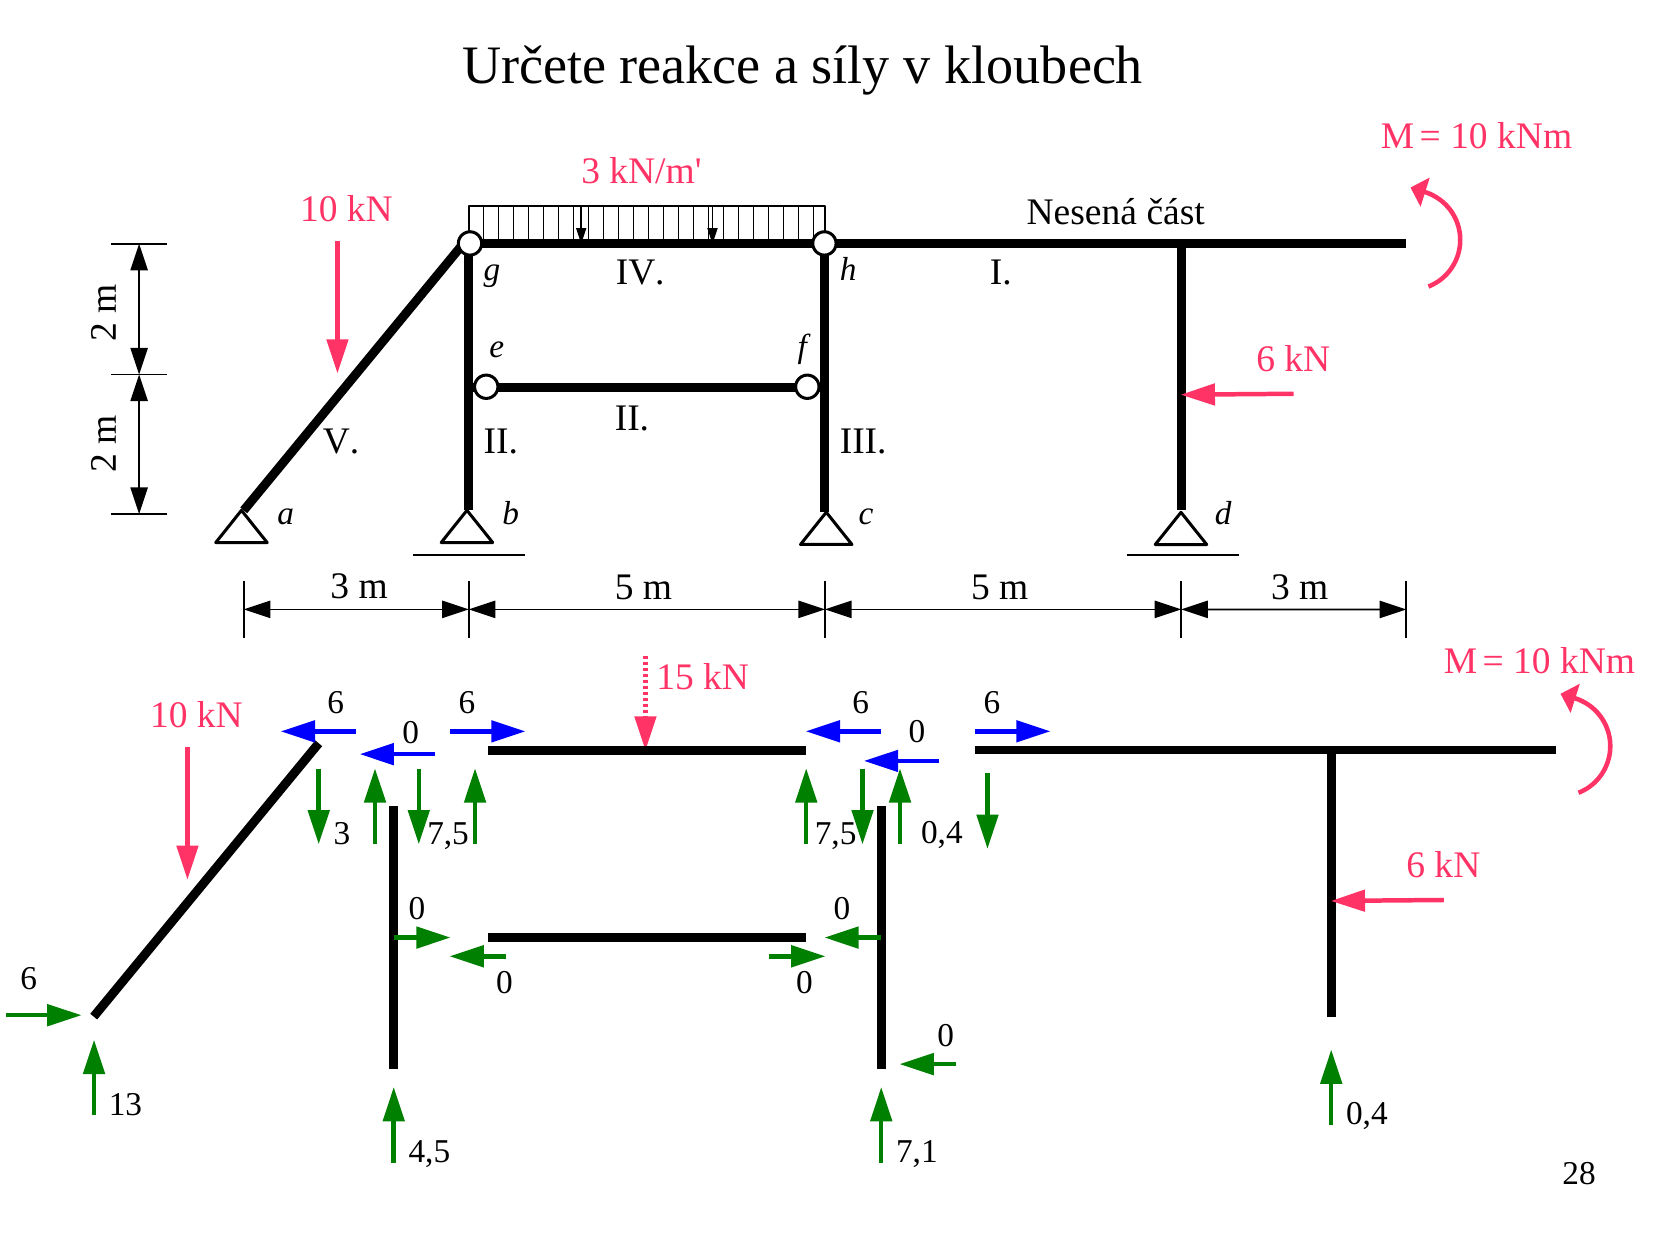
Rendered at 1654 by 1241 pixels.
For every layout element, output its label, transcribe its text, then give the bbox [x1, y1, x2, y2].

text_box 7,5 [412, 807, 494, 863]
text_box 6 [312, 676, 394, 732]
text_box 6 kN [1406, 843, 1501, 890]
text_box M = 10 kNm [1443, 640, 1654, 694]
text_box II. [600, 389, 676, 451]
text_box g [468, 243, 525, 299]
text_box [458, 206, 580, 255]
text_box 3 m [315, 558, 429, 619]
text_box 0,4 [1331, 1087, 1482, 1143]
text_box 2 m [75, 375, 136, 488]
text_box 6 [968, 676, 1051, 750]
text_box Nesená část [919, 183, 1313, 244]
text_box 6 [837, 676, 919, 732]
title Určete reakce a síly v kloubech [59, 0, 1548, 132]
text_box 0 [387, 705, 469, 761]
text_box IV. [601, 243, 694, 305]
text_box 4,5 [393, 1125, 507, 1181]
text_box II. [468, 412, 544, 473]
text_box 6 kN [1256, 337, 1350, 384]
text_box [1560, 694, 1613, 795]
text_box c [843, 487, 900, 543]
text_box f [782, 320, 840, 376]
text_box 3 kN/m' [581, 150, 751, 196]
text_box 5 m [956, 558, 1069, 619]
text_box 10 kN [150, 693, 244, 740]
text_box [795, 376, 820, 399]
text_box [474, 376, 498, 399]
text_box M = 10 kNm [1380, 115, 1613, 169]
text_box 15 kN [656, 656, 769, 702]
text_box 0 [481, 956, 563, 1012]
text_box h [825, 243, 882, 299]
text_box [582, 206, 712, 239]
text_box III. [825, 412, 919, 473]
text_box 6 [5, 952, 87, 1008]
text_box 10 kN [300, 187, 394, 234]
text_box 0 [393, 882, 475, 938]
text_box e [474, 320, 531, 376]
text_box 0 [893, 705, 976, 761]
text_box a [262, 487, 319, 543]
text_box 0 [922, 1009, 1004, 1065]
text_box 7,1 [881, 1125, 963, 1181]
text_box 6 [443, 676, 526, 750]
text_box I. [975, 243, 1032, 305]
text_box 2 m [75, 243, 136, 357]
text_box 13 [94, 1077, 169, 1133]
text_box 5 m [600, 558, 713, 619]
text_box d [1200, 487, 1257, 543]
text_box 7,5 [799, 807, 882, 863]
text_box [713, 206, 837, 256]
text_box b [487, 487, 544, 543]
text_box 0 [818, 882, 901, 938]
text_box 3 [318, 807, 363, 863]
text_box 0,4 [906, 806, 988, 862]
text_box 0 [781, 956, 863, 1012]
text_box V. [308, 412, 402, 473]
text_box 3 m [1256, 558, 1369, 619]
text_box [1410, 177, 1463, 289]
